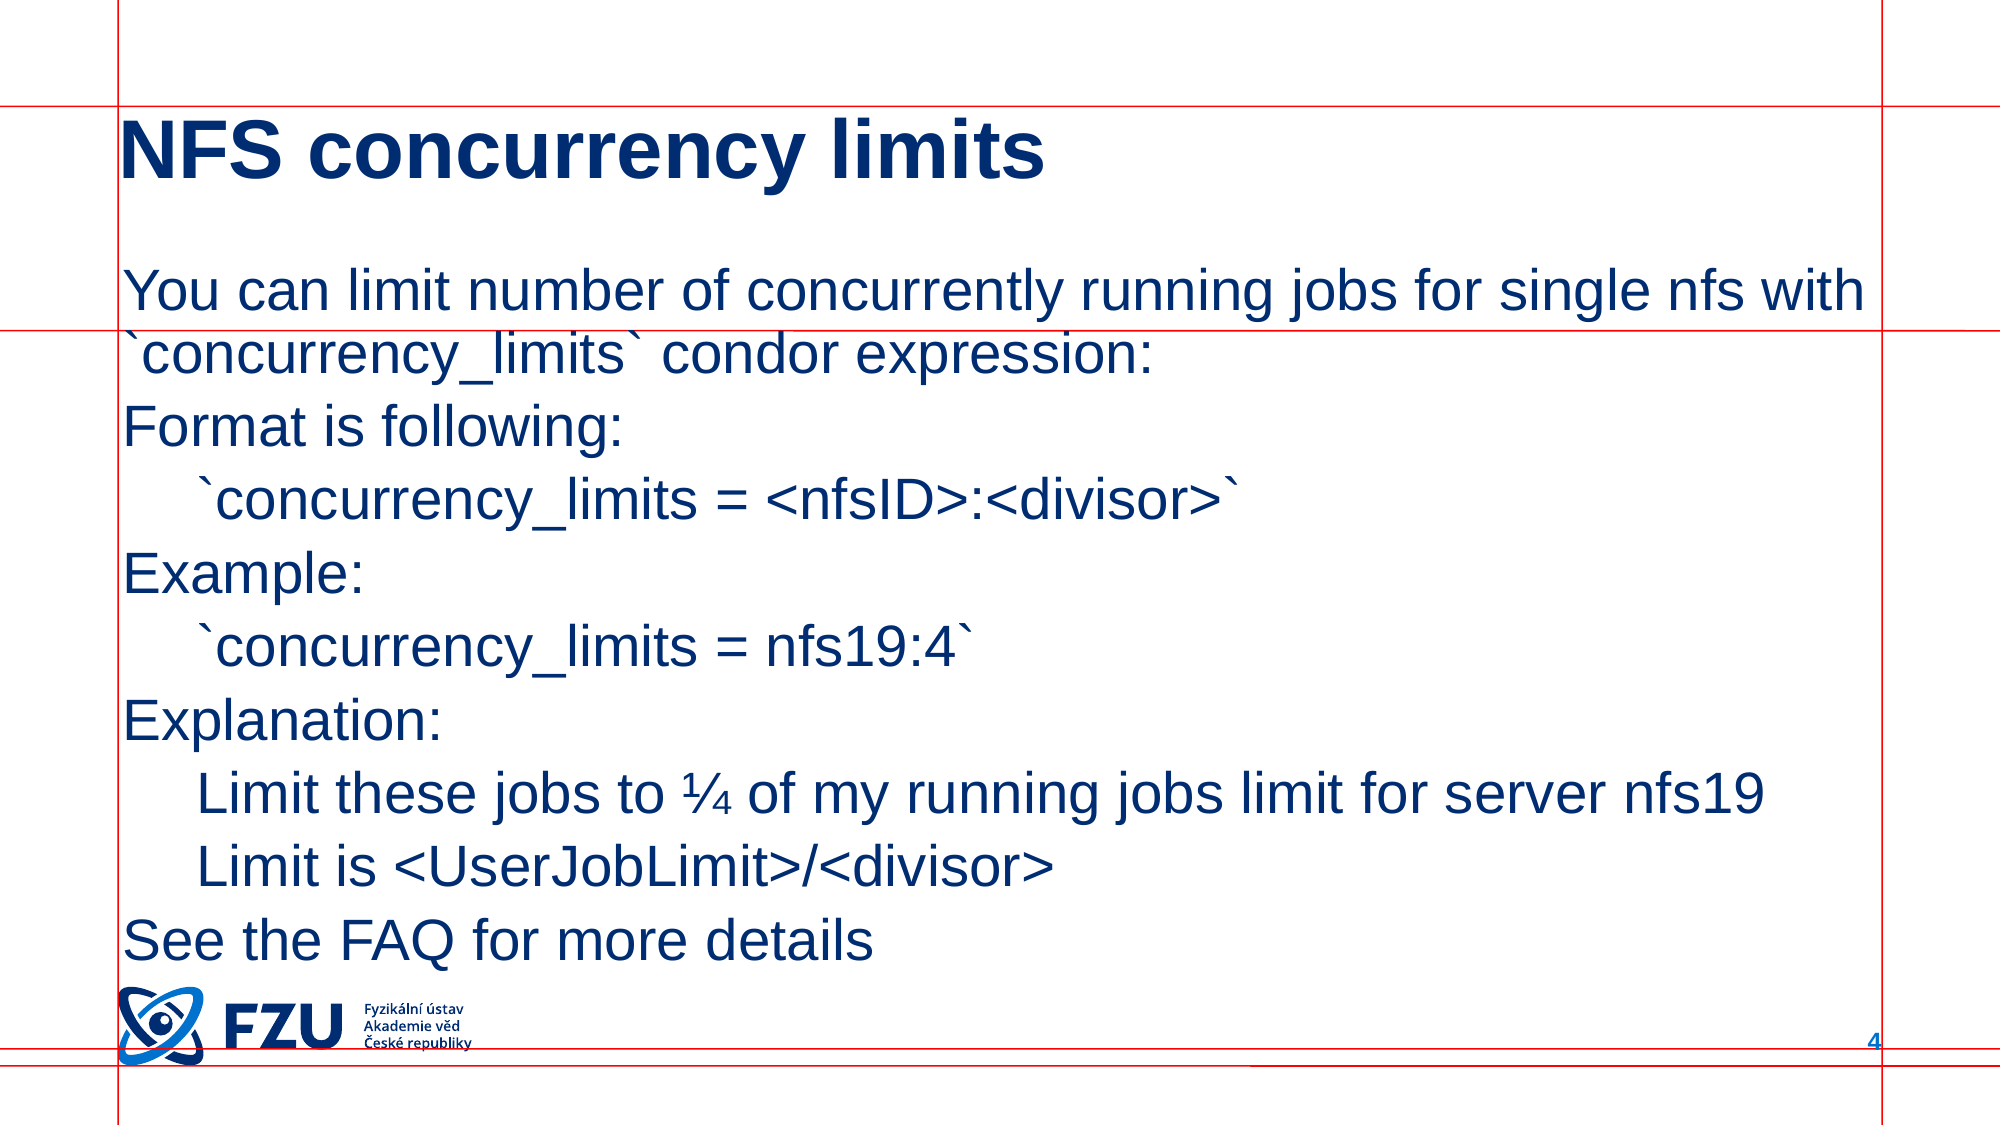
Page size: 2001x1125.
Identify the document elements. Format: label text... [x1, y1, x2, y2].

text_box NFS concurrency limits [118, 106, 1882, 295]
text_box You can limit number of concurrently running jobs for single nfs with `concurrency_limits` condor expression: Format is following: `concurrency_limits = <nfsID>:<divisor>` Example: `concurrency_limits = nfs19:4` Explanation: Limit these jobs to ¼ of my running jobs limit for server nfs19 Limit is <UserJobLimit>/<divisor> See the FAQ for more details [122, 260, 1886, 862]
text_box <number> [1763, 986, 1882, 1055]
